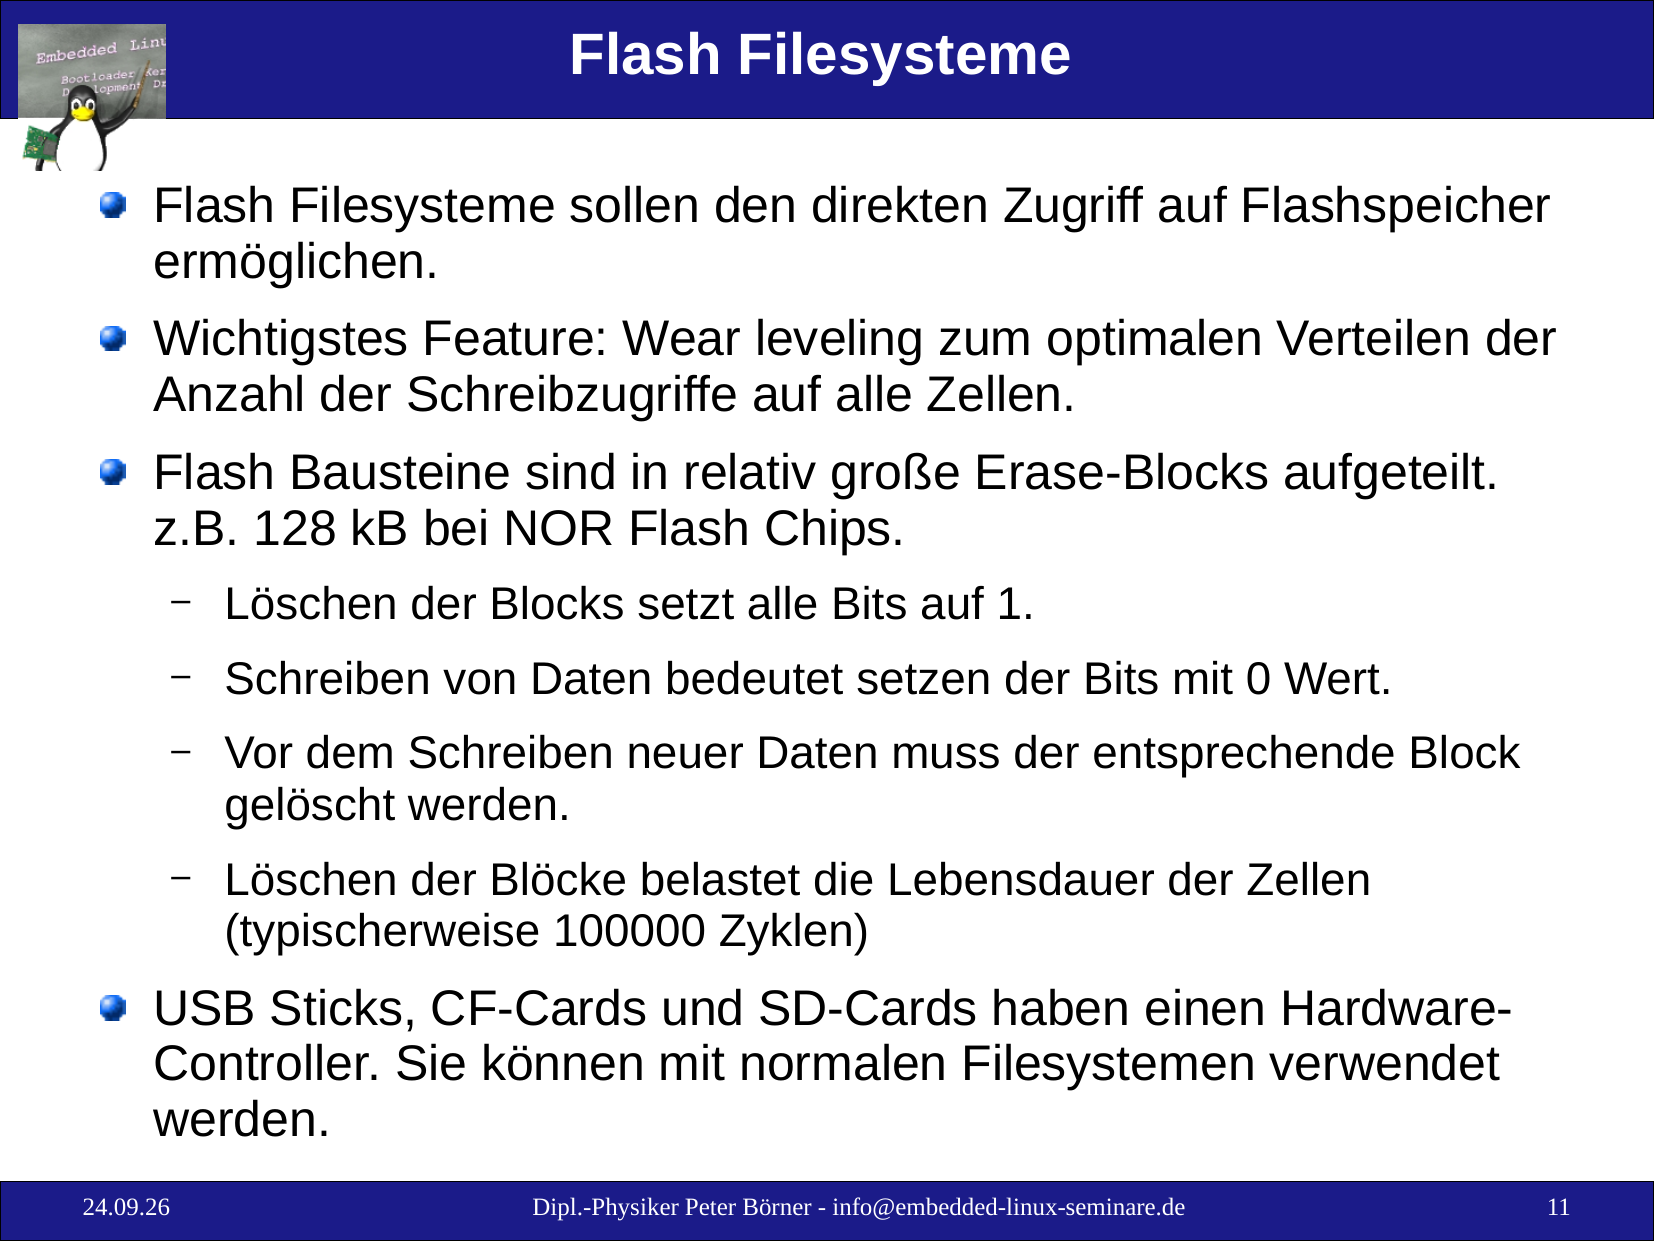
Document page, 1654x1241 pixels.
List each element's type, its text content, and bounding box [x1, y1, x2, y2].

title Flash Filesysteme [76, 19, 1565, 89]
picture [18, 24, 166, 171]
list Flash Filesysteme sollen den direkten Zugriff auf Flashspeicher ermöglichen. Wichtigstes Feature: Wear leveling zum optimalen Verteilen der Anzahl der Schreibzugriffe auf alle Zellen. Flash Bausteine sind in relativ große Erase-Blocks aufgeteilt. z.B. 128 kB bei NOR Flash Chips. Löschen der Blocks setzt alle Bits auf 1. Schreiben von Daten bedeutet setzen der Bits mit 0 Wert. Vor dem Schreiben neuer Daten muss der entsprechende Block gelöscht werden. Löschen der Blöcke belastet die Lebensdauer der Zellen (typischerweise 100000 Zyklen) USB Sticks, CF-Cards und SD-Cards haben einen Hardware-Controller. Sie können mit normalen Filesystemen verwendet werden. [82, 177, 1571, 1152]
